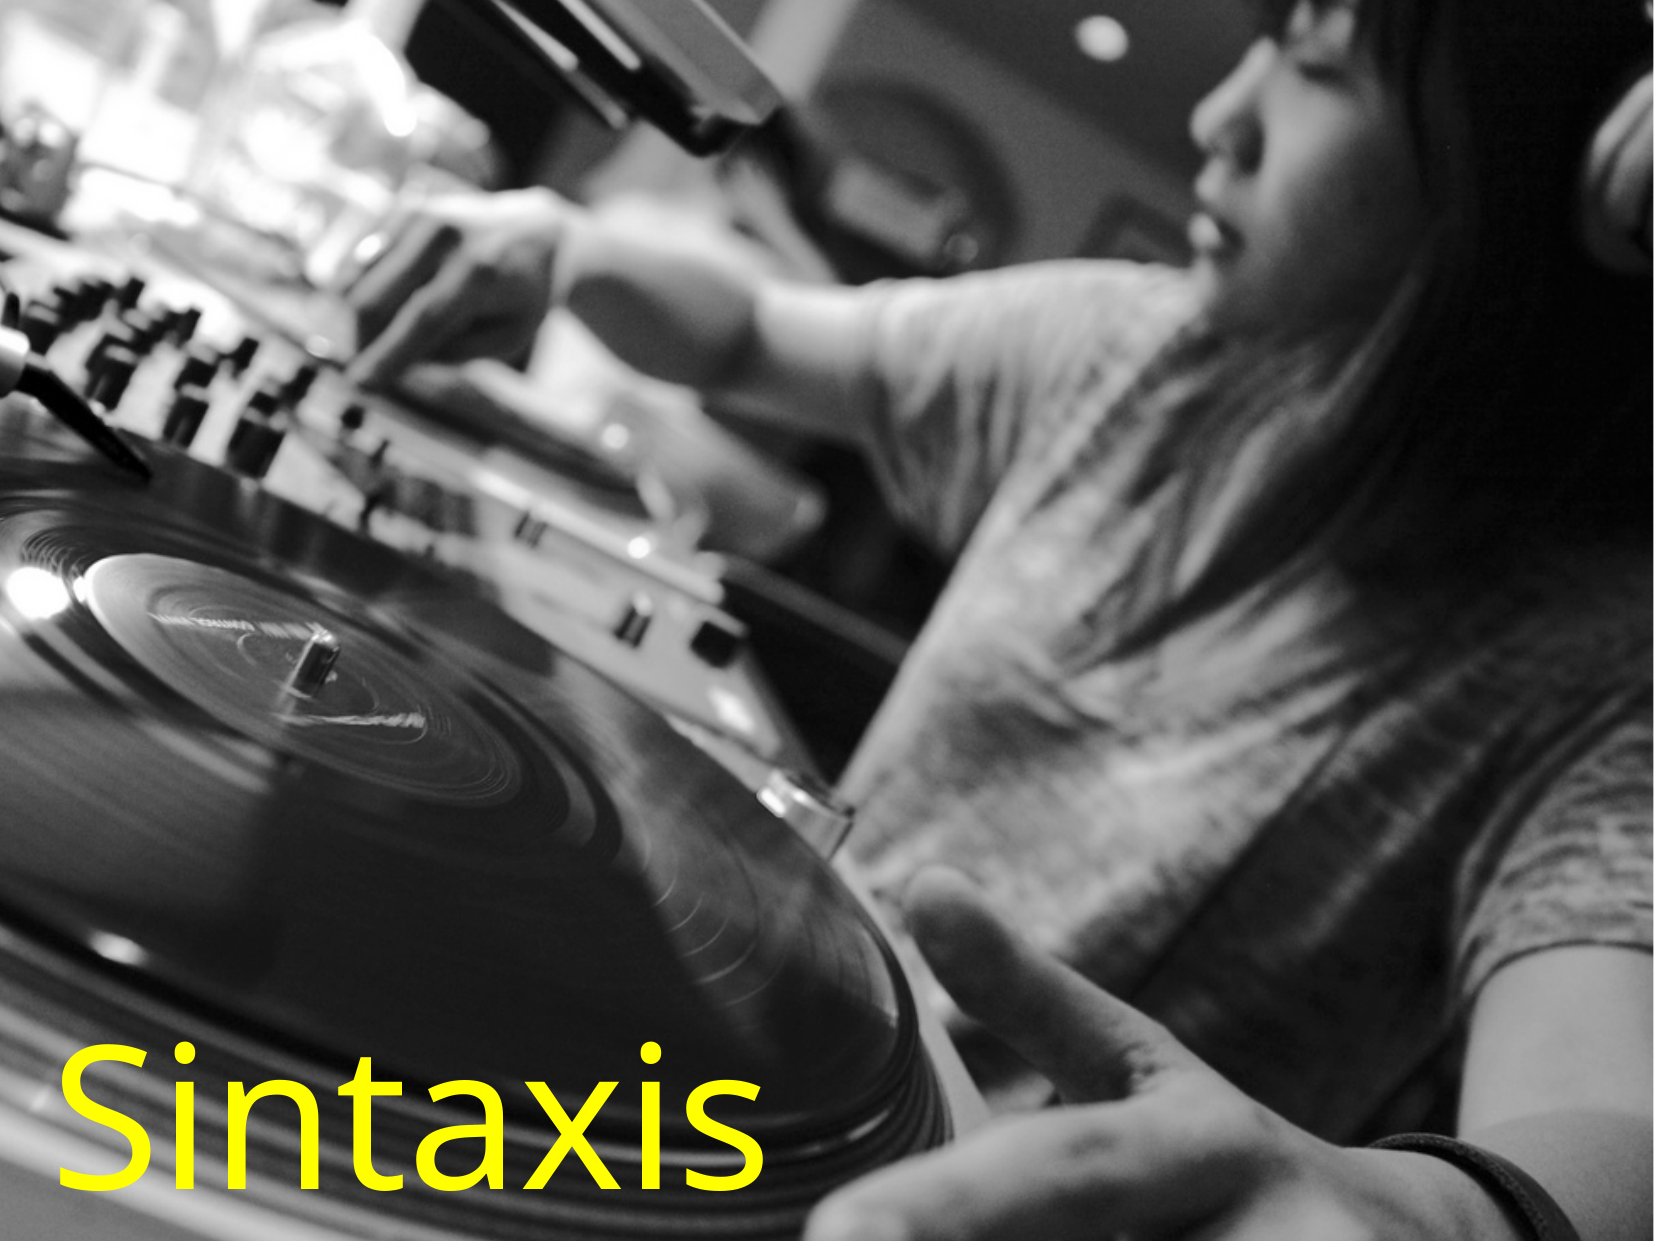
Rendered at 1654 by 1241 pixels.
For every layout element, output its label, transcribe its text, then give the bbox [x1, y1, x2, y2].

text_box Sintaxis [35, 968, 764, 1208]
picture [0, 0, 1654, 1241]
